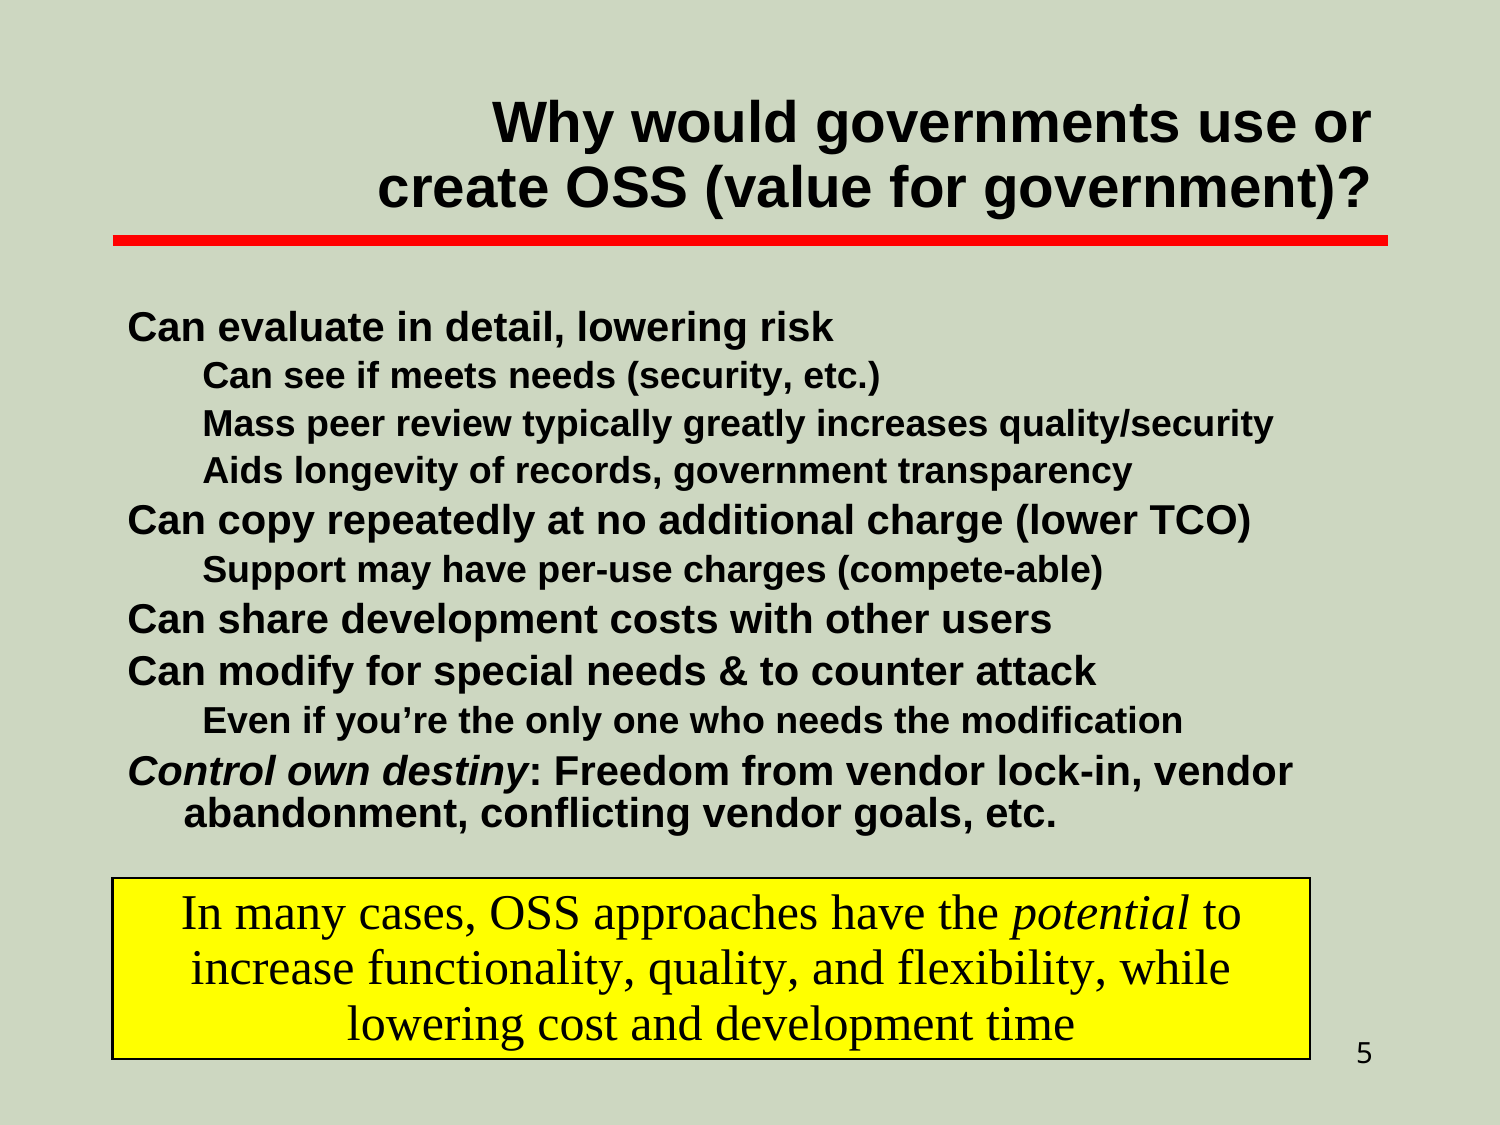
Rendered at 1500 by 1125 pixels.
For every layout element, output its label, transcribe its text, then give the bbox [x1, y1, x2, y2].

title Why would governments use or create OSS (value for government)? [337, 81, 1388, 228]
text_box In many cases, OSS approaches have the potential to increase functionality, quality, and flexibility, while lowering cost and development time [112, 877, 1311, 1059]
list Can evaluate in detail, lowering risk Can see if meets needs (security, etc.) Mass peer review typically greatly increases quality/security Aids longevity of records, government transparency Can copy repeatedly at no additional charge (lower TCO) Support may have per-use charges (compete-able) Can share development costs with other users Can modify for special needs & to counter attack Even if you’re the only one who needs the modification Control own destiny: Freedom from vendor lock-in, vendor abandonment, conflicting vendor goals, etc. [112, 299, 1388, 878]
